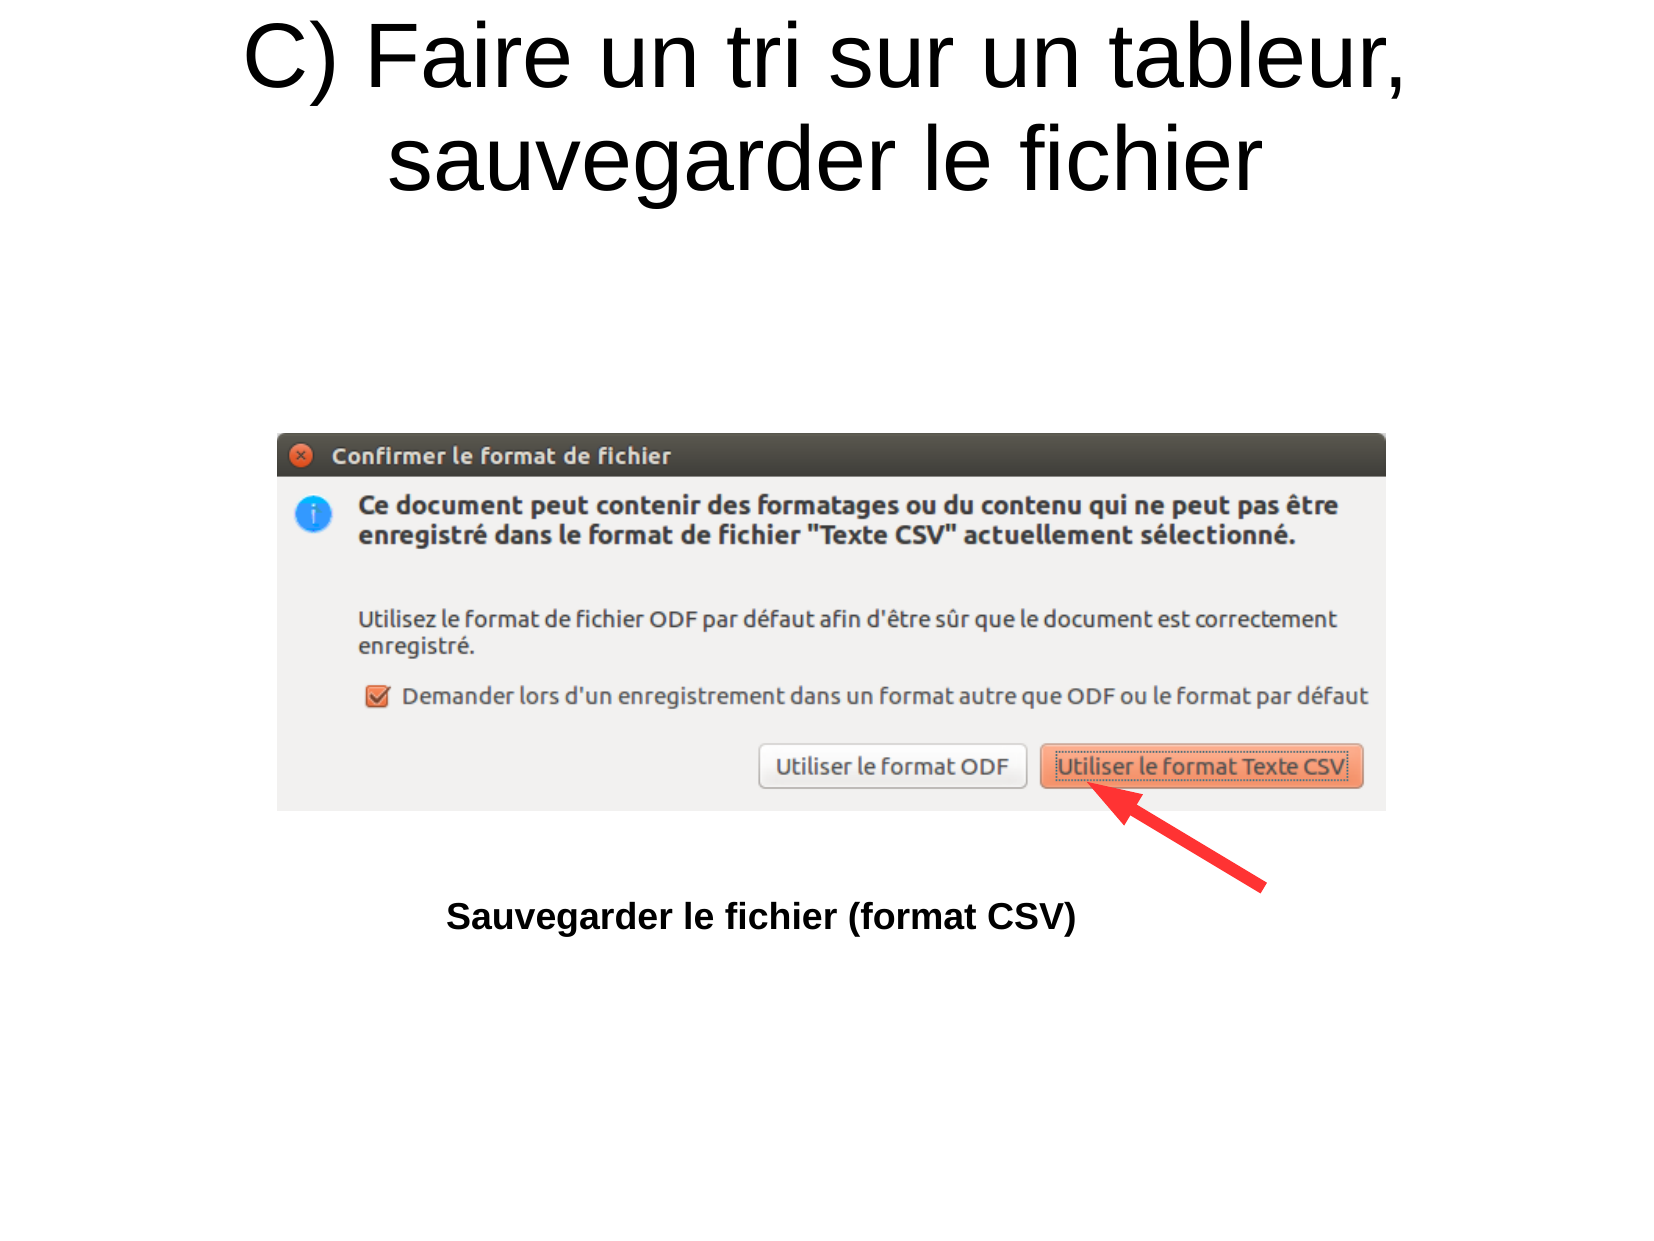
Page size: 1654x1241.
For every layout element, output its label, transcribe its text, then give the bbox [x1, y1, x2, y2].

picture [277, 433, 1386, 811]
text_box Sauvegarder le fichier (format CSV) [431, 888, 1092, 945]
title C) Faire un tri sur un tableur, sauvegarder le fichier [82, 4, 1571, 210]
